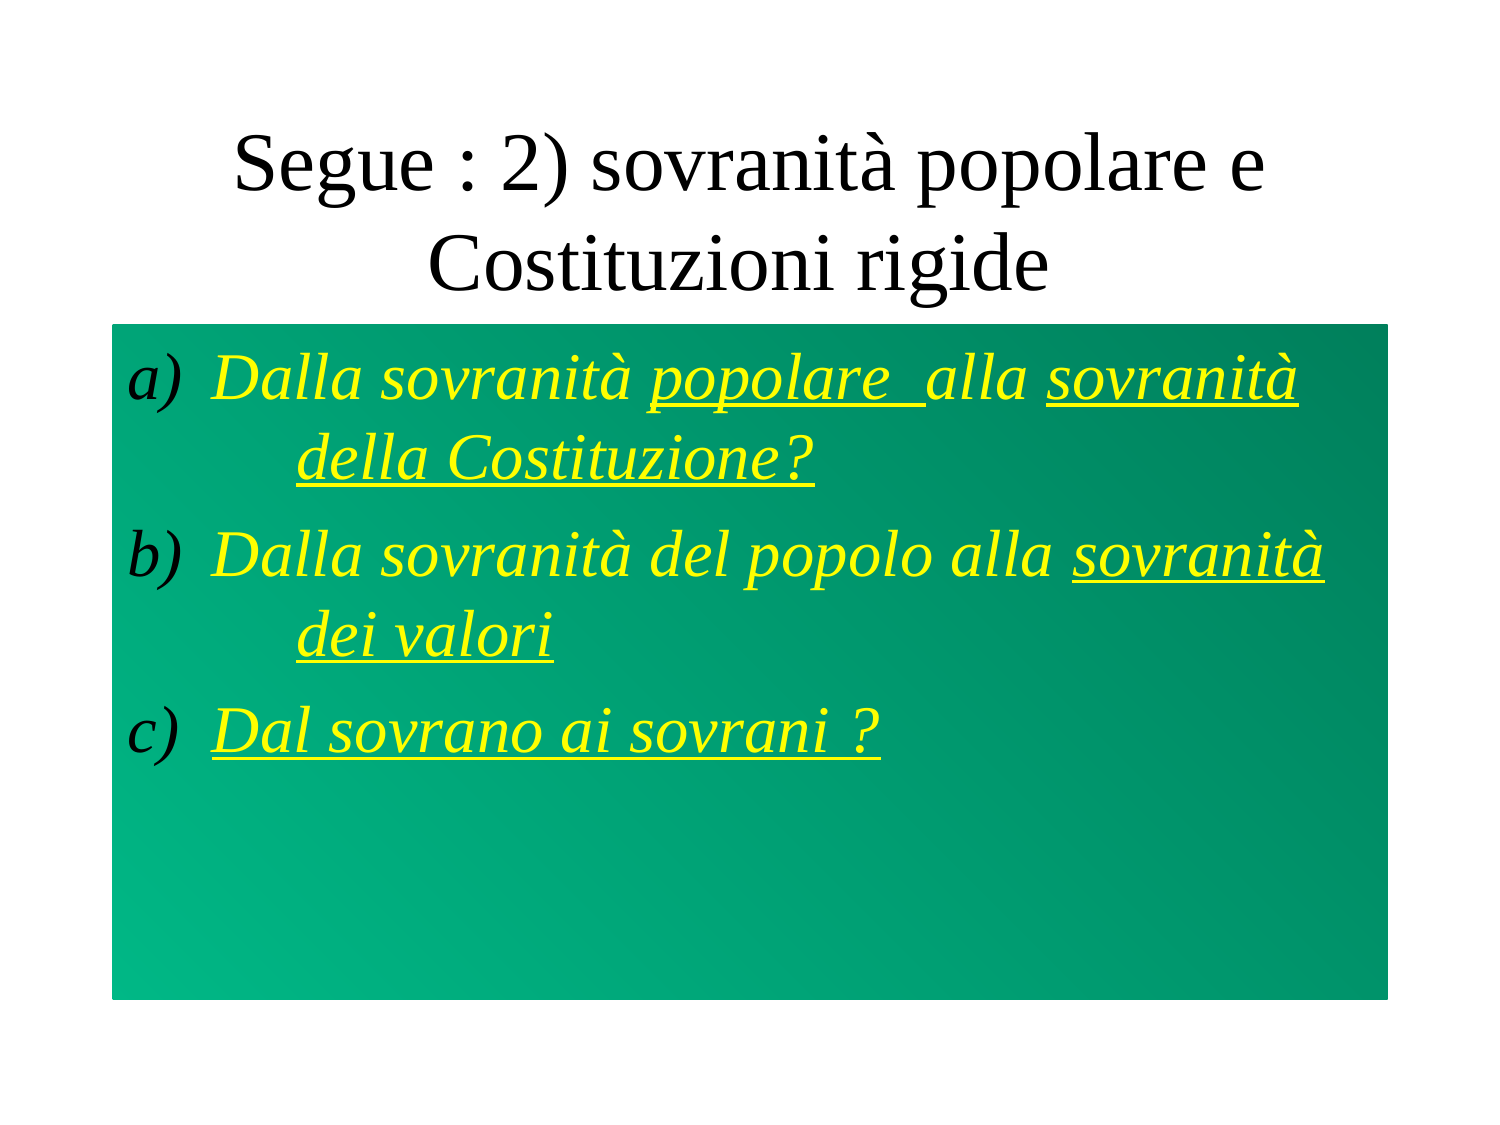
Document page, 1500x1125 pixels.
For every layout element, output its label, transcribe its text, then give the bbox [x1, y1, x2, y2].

title Segue : 2) sovranità popolare e Costituzioni rigide [112, 99, 1388, 288]
list Dalla sovranità popolare alla sovranità della Costituzione? Dalla sovranità del popolo alla sovranità dei valori Dal sovrano ai sovrani ? [112, 324, 1388, 1000]
